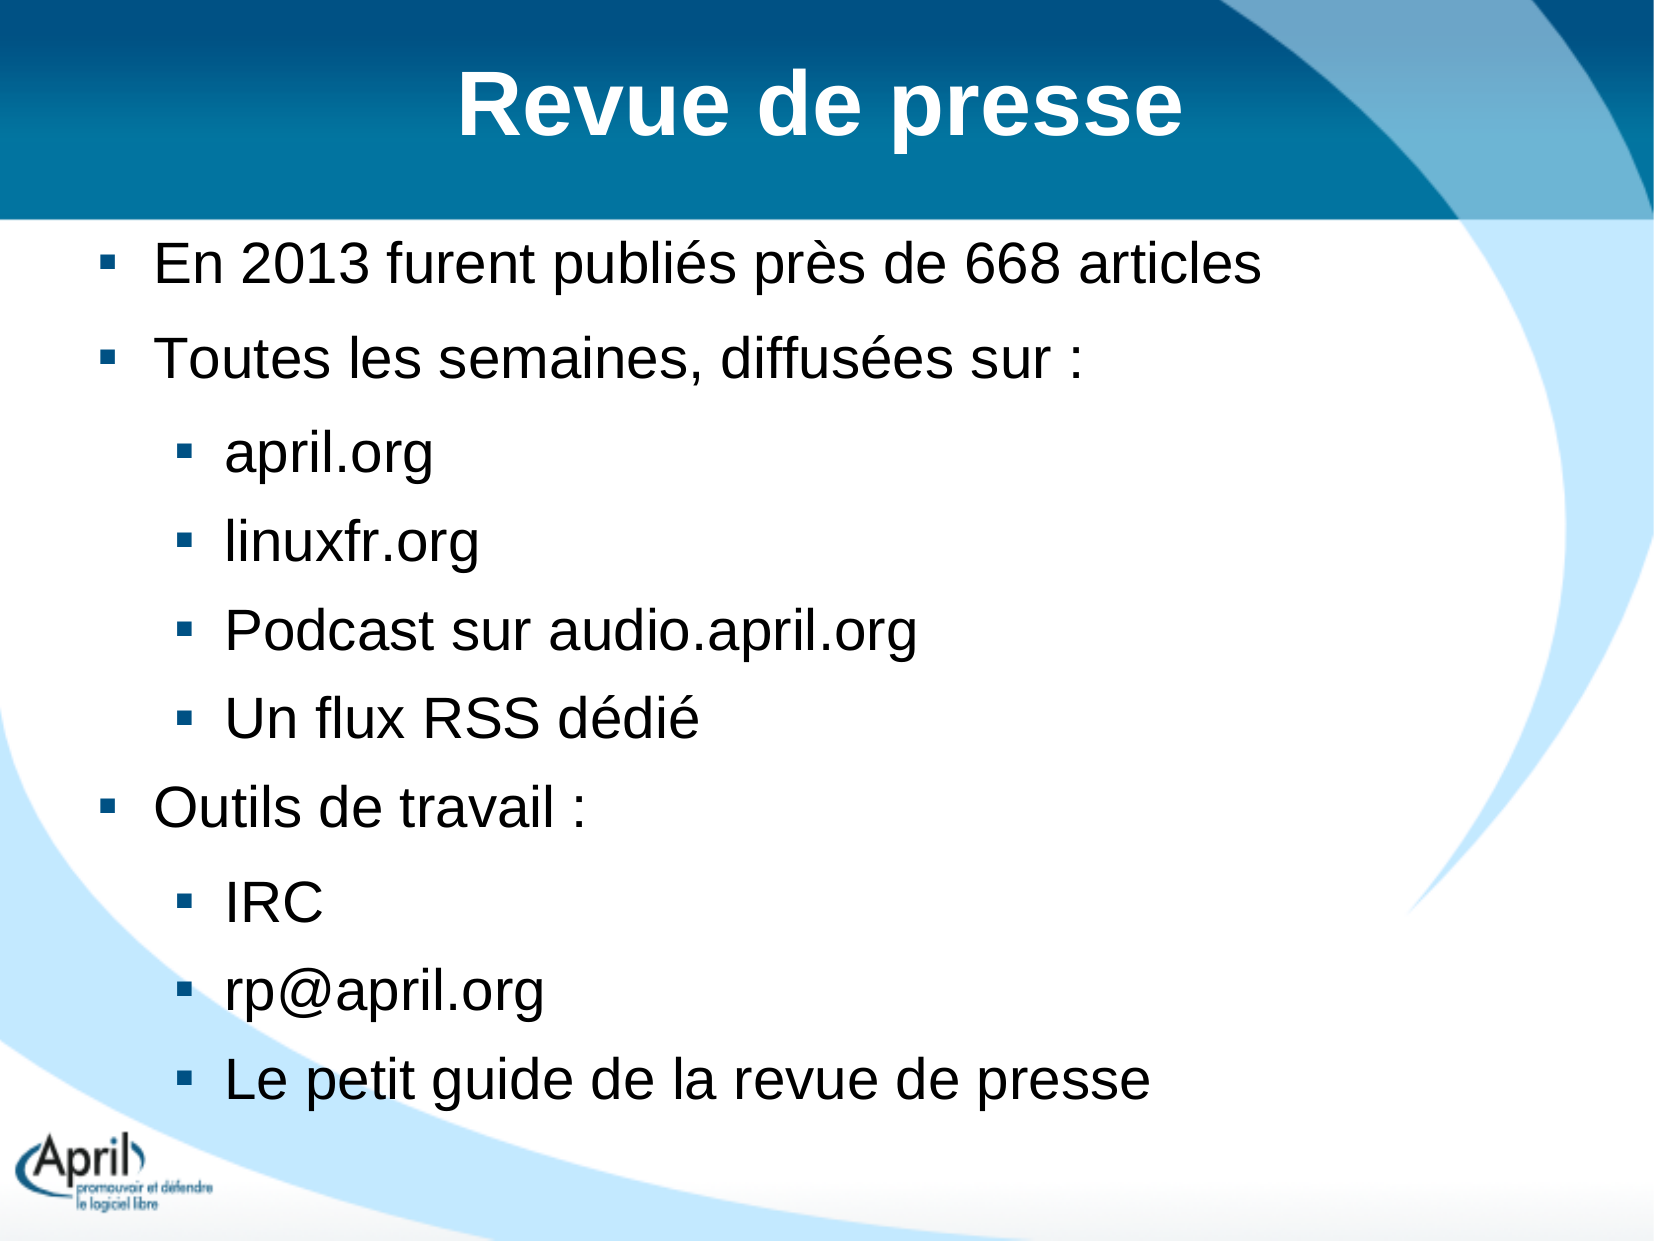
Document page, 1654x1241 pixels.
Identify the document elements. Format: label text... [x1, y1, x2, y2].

title Revue de presse [76, 7, 1565, 200]
picture [0, 0, 1654, 1241]
list En 2013 furent publiés près de 668 articles Toutes les semaines, diffusées sur : april.org linuxfr.org Podcast sur audio.april.org Un flux RSS dédié Outils de travail : IRC rp@april.org Le petit guide de la revue de presse [82, 231, 1571, 1115]
